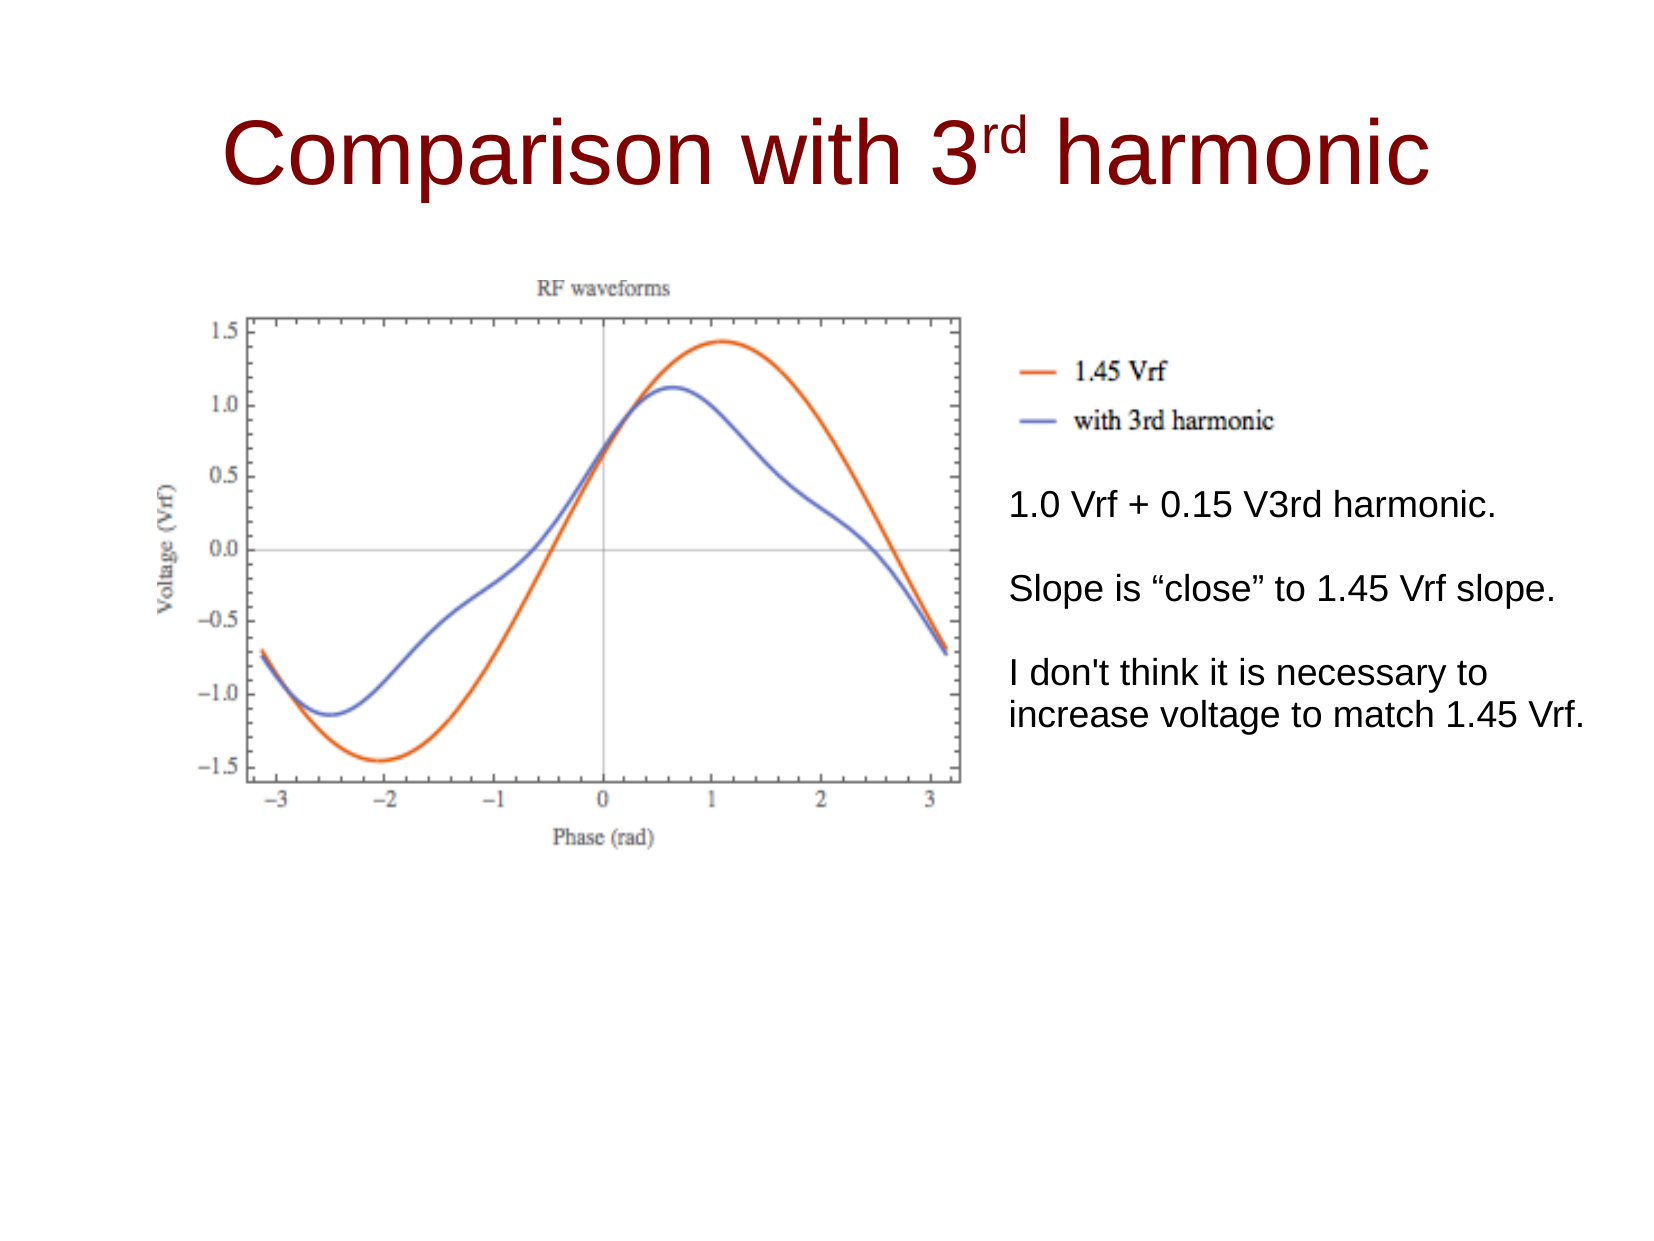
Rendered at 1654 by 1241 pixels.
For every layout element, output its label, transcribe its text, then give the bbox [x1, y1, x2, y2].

text_box 1.0 Vrf + 0.15 V3rd harmonic. Slope is “close” to 1.45 Vrf slope. I don't think it is necessary to increase voltage to match 1.45 Vrf. [993, 476, 1613, 782]
picture [157, 280, 964, 856]
picture [1003, 328, 1313, 476]
title Comparison with 3rd harmonic [82, 49, 1571, 257]
